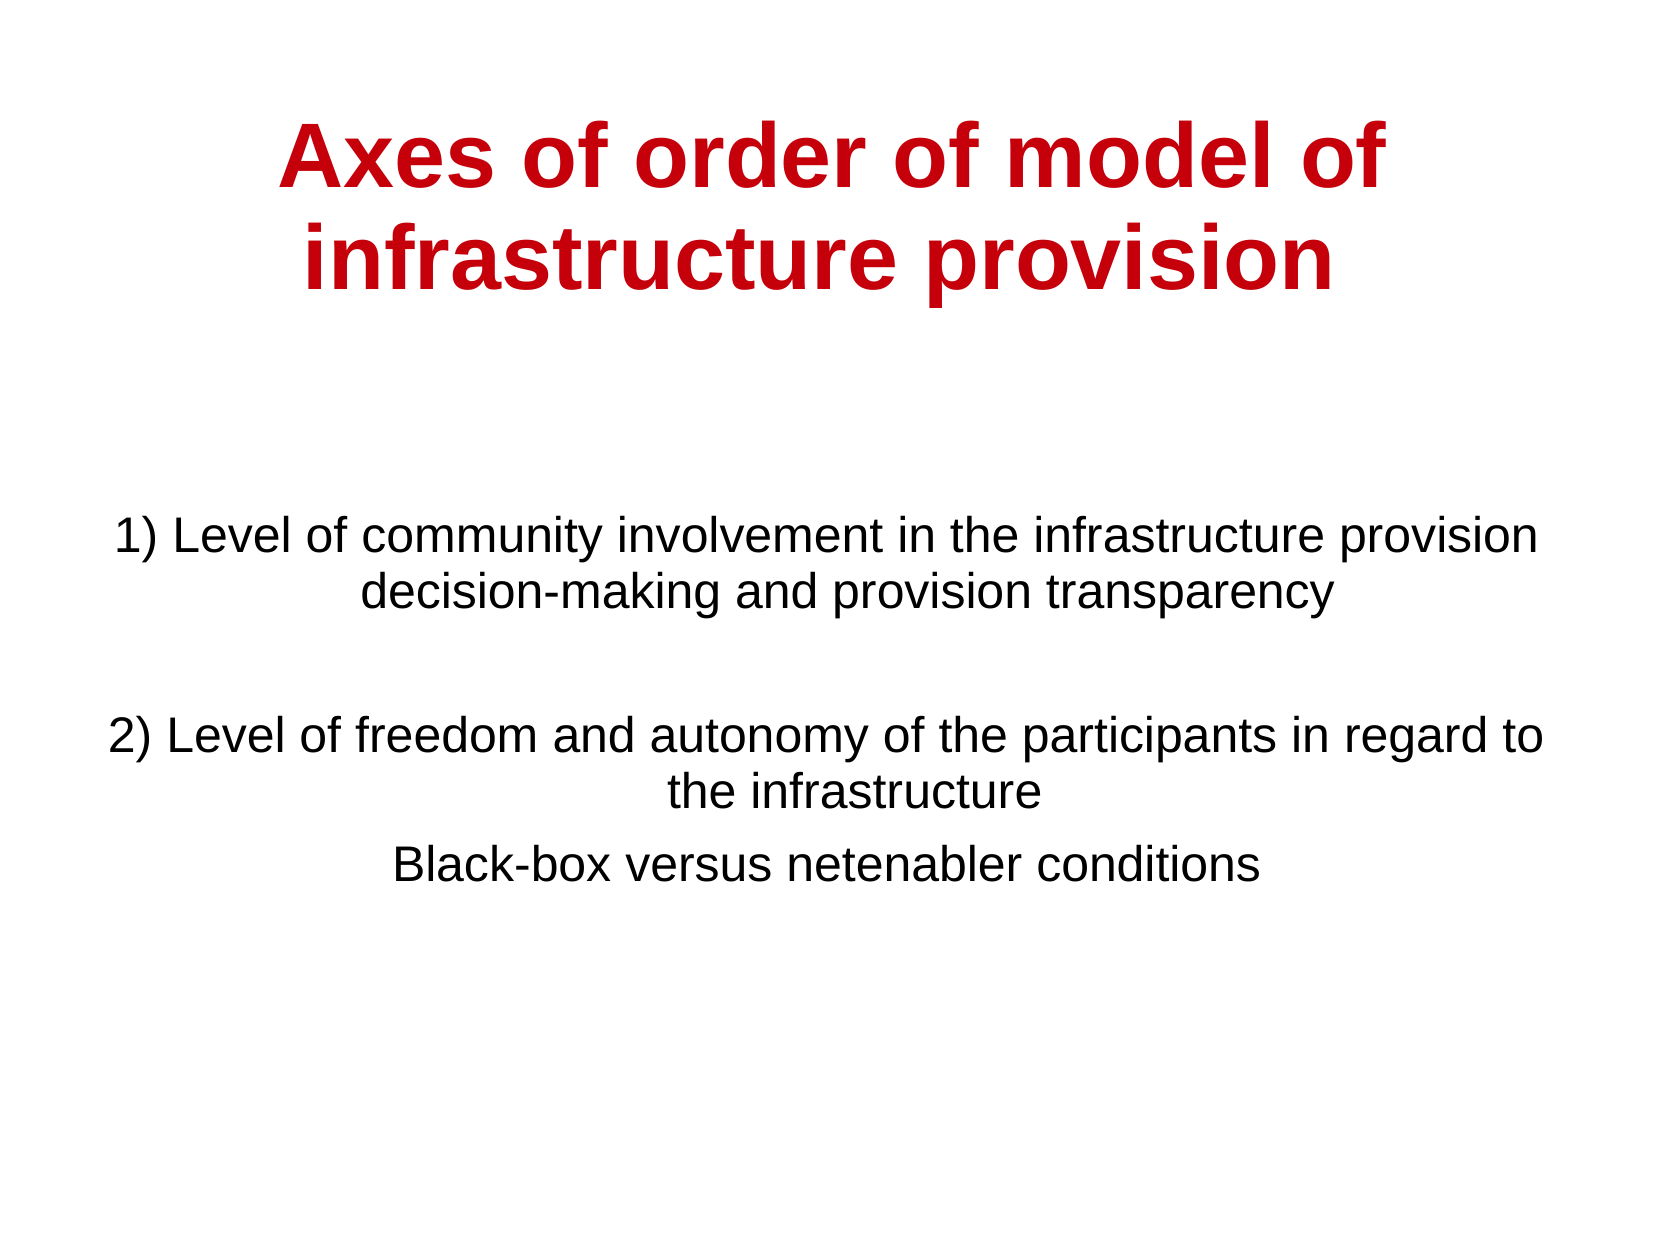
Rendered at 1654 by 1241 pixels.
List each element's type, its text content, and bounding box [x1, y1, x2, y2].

subtitle 1) Level of community involvement in the infrastructure provision decision-making and provision transparency 2) Level of freedom and autonomy of the participants in regard to the infrastructure Black-box versus netenabler conditions [82, 297, 1571, 1102]
title Axes of order of model of infrastructure provision [88, 88, 1577, 326]
